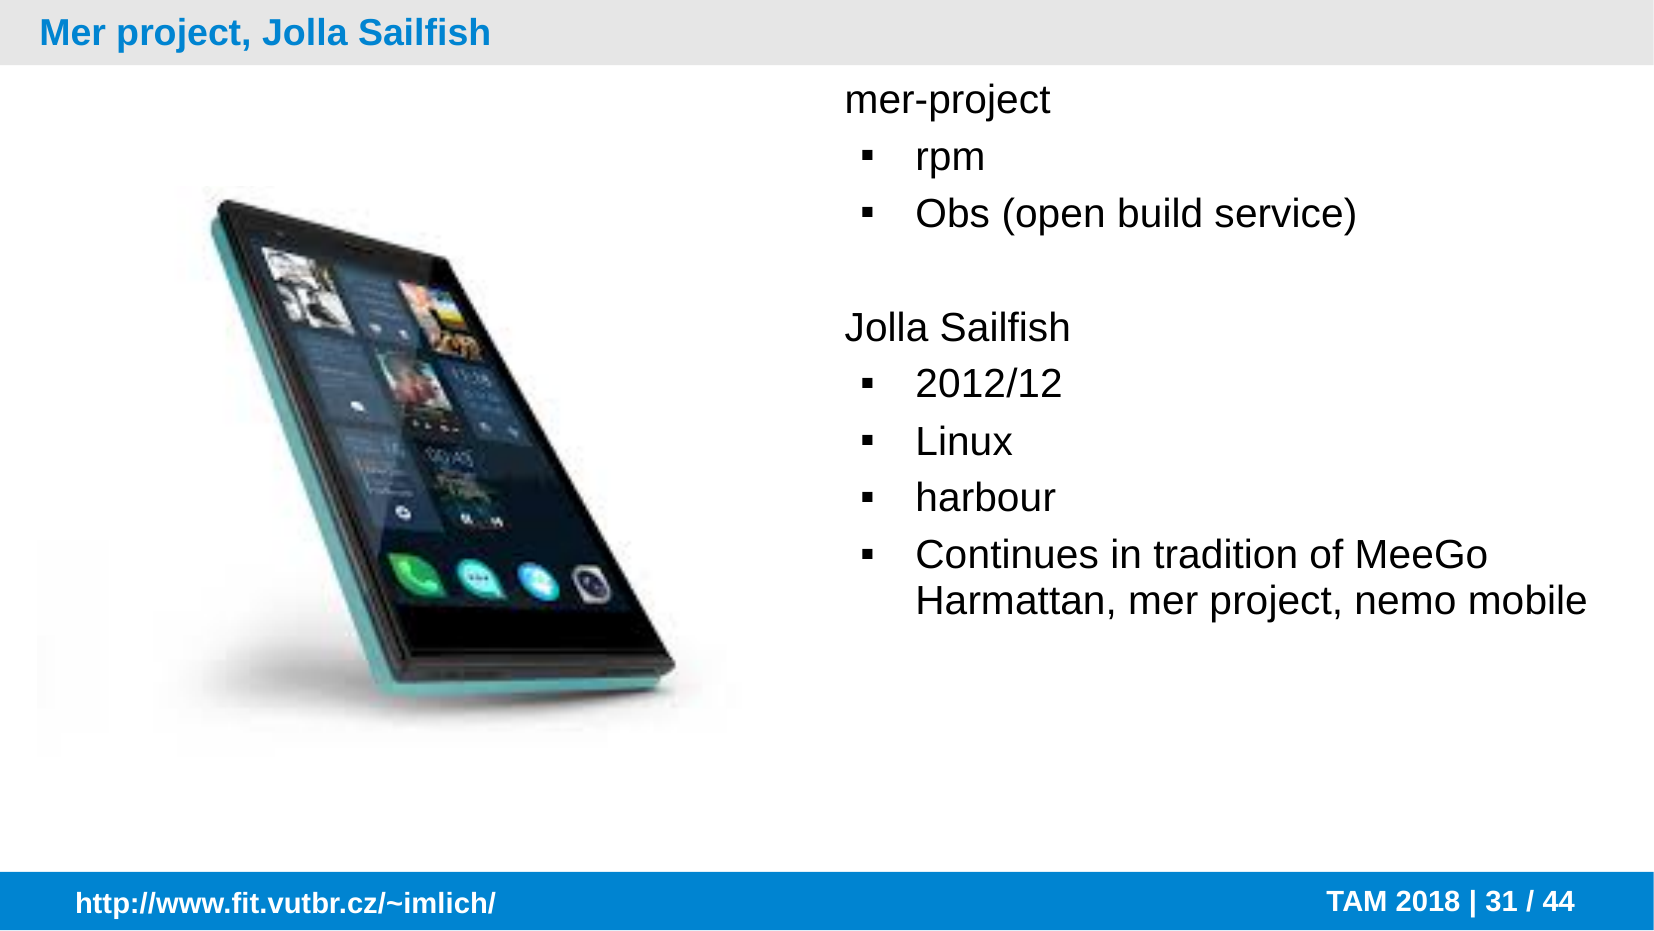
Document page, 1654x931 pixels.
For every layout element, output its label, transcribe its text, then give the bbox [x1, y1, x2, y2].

picture [37, 186, 807, 762]
title Mer project, Jolla Sailfish [39, 4, 1615, 61]
list mer-project rpm Obs (open build service) Jolla Sailfish 2012/12 Linux harbour Continues in tradition of MeeGo Harmattan, mer project, nemo mobile [844, 76, 1614, 813]
